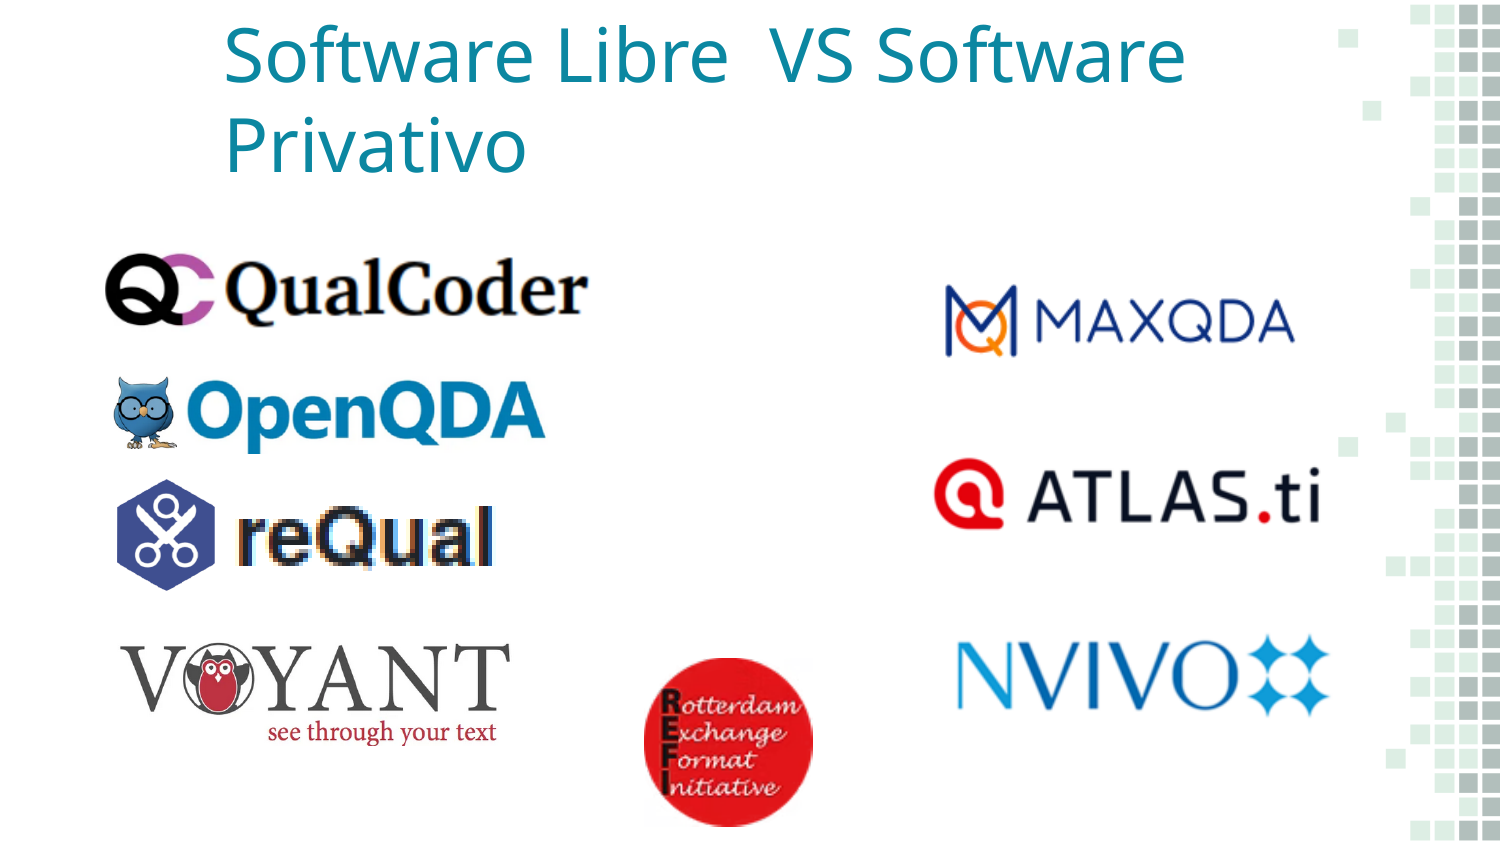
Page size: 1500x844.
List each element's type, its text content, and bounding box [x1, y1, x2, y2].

title Software Libre VS Software Privativo [208, 62, 1318, 203]
picture [0, 0, 1500, 844]
